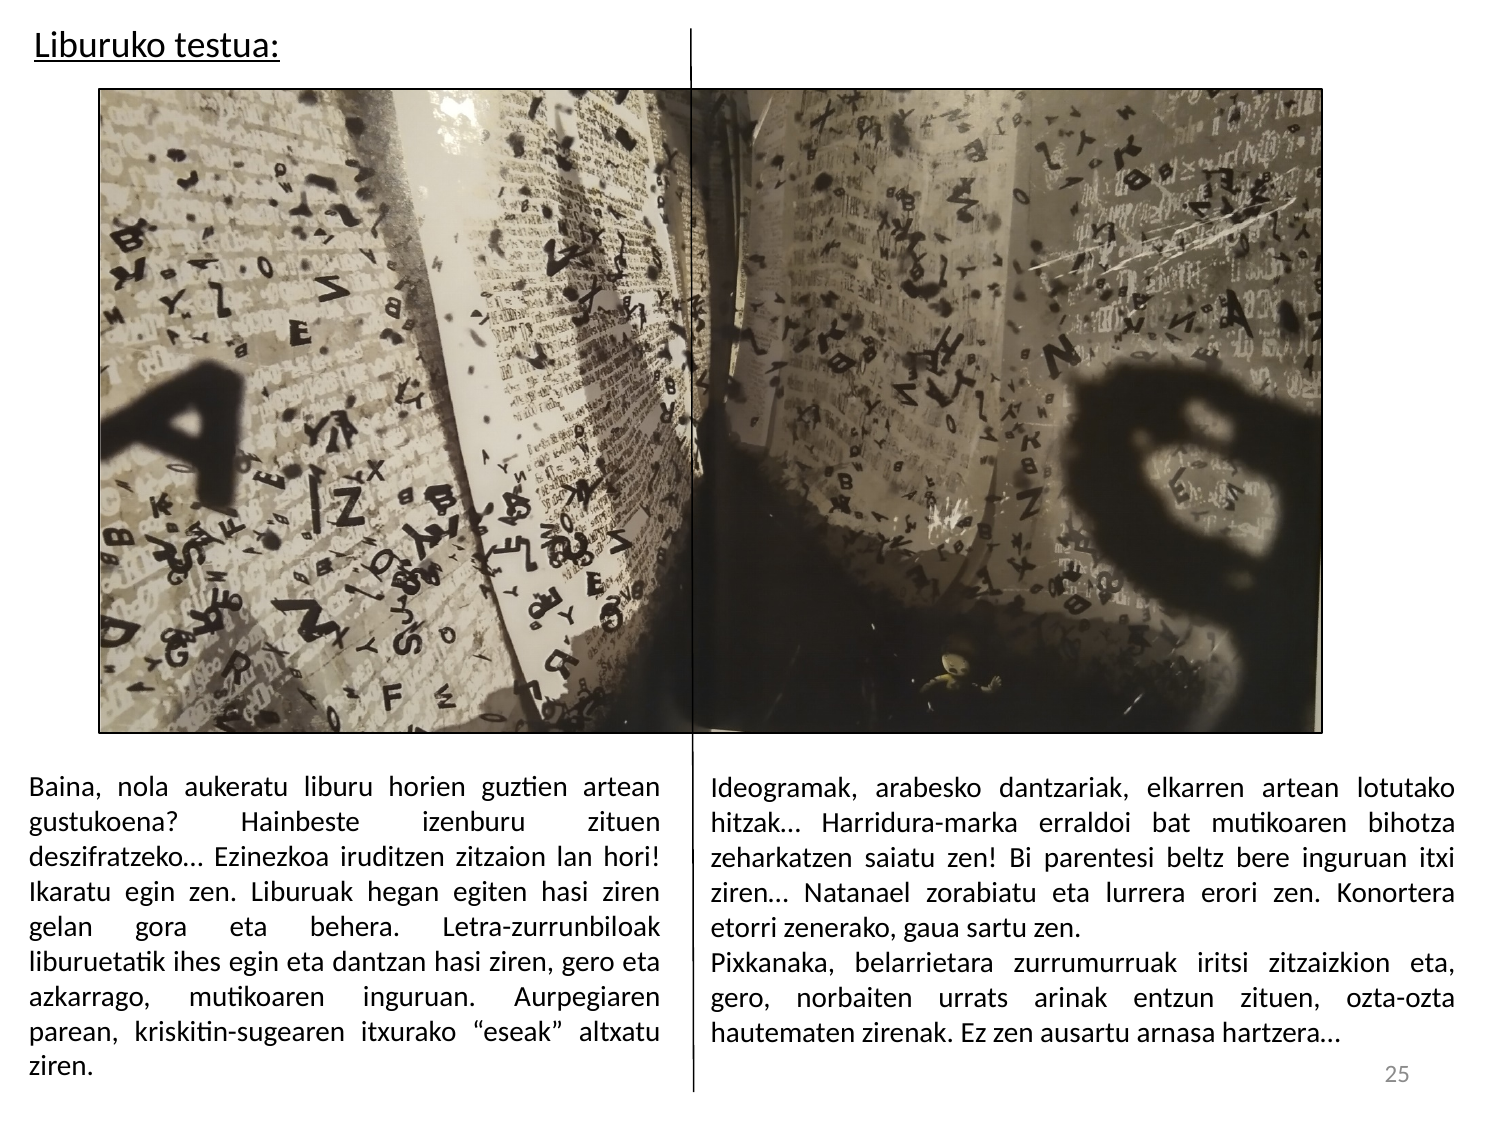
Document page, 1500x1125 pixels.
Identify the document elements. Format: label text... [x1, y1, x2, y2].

text_box Baina, nola aukeratu liburu horien guztien artean gustukoena? Hainbeste izenburu zituen deszifratzeko… Ezinezkoa iruditzen zitzaion lan hori! Ikaratu egin zen. Liburuak hegan egiten hasi ziren gelan gora eta behera. Letra-zurrunbiloak liburuetatik ihes egin eta dantzan hasi ziren, gero eta azkarrago, mutikoaren inguruan. Aurpegiaren parean, kriskitin-sugearen itxurako “eseak” altxatu ziren. [14, 759, 676, 1090]
picture [100, 90, 691, 733]
picture [692, 90, 1322, 733]
slide_number <numéro> [1074, 1056, 1425, 1103]
text_box Liburuko testua: [19, 12, 295, 73]
text_box Ideogramak, arabesko dantzariak, elkarren artean lotutako hitzak… Harridura-marka erraldoi bat mutikoaren bihotza zeharkatzen saiatu zen! Bi parentesi beltz bere inguruan itxi ziren… Natanael zorabiatu eta lurrera erori zen. Konortera etorri zenerako, gaua sartu zen. Pixkanaka, belarrietara zurrumurruak iritsi zitzaizkion eta, gero, norbaiten urrats arinak entzun zituen, ozta-ozta hautematen zirenak. Ez zen ausartu arnasa hartzera… [695, 761, 1471, 1056]
